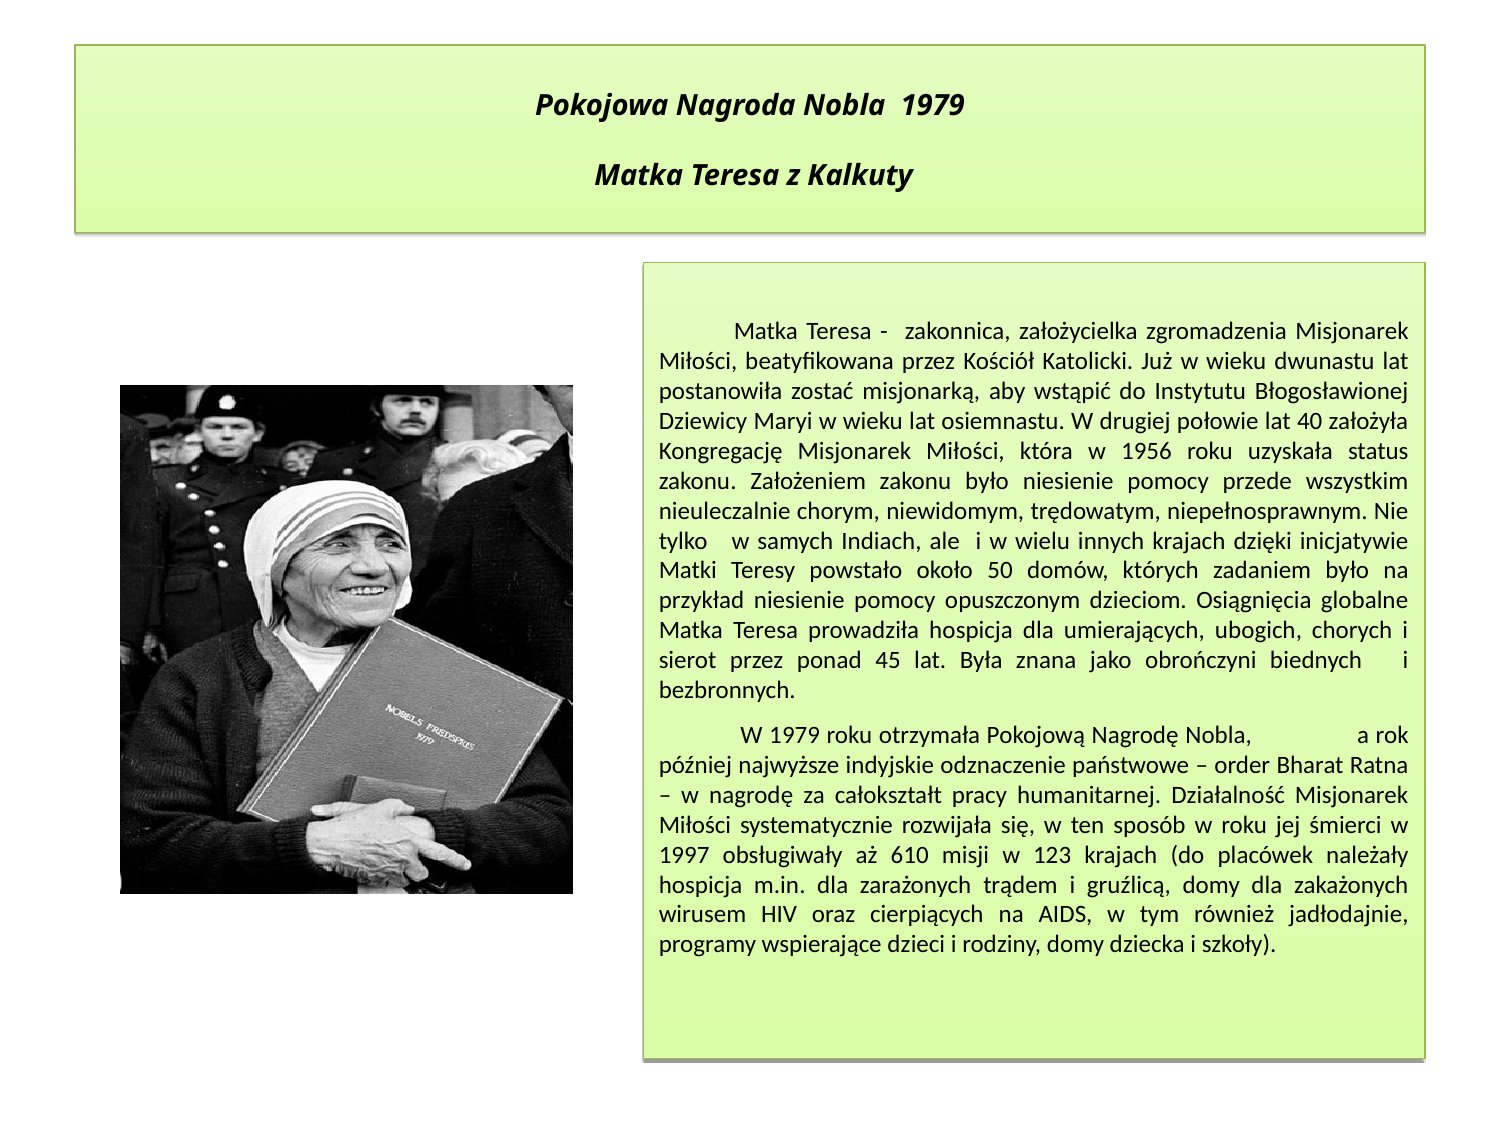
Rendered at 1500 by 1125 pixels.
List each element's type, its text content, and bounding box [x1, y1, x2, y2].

list Matka Teresa - zakonnica, założycielka zgromadzenia Misjonarek Miłości, beatyfikowana przez Kościół Katolicki. Już w wieku dwunastu lat postanowiła zostać misjonarką, aby wstąpić do Instytutu Błogosławionej Dziewicy Maryi w wieku lat osiemnastu. W drugiej połowie lat 40 założyła Kongregację Misjonarek Miłości, która w 1956 roku uzyskała status zakonu. Założeniem zakonu było niesienie pomocy przede wszystkim nieuleczalnie chorym, niewidomym, trędowatym, niepełnosprawnym. Nie tylko w samych Indiach, ale i w wielu innych krajach dzięki inicjatywie Matki Teresy powstało około 50 domów, których zadaniem było na przykład niesienie pomocy opuszczonym dzieciom. Osiągnięcia globalne Matka Teresa prowadziła hospicja dla umierających, ubogich, chorych i sierot przez ponad 45 lat. Była znana jako obrończyni biednych i bezbronnych. W 1979 roku otrzymała Pokojową Nagrodę Nobla, a rok później najwyższe indyjskie odznaczenie państwowe – order Bharat Ratna – w nagrodę za całokształt pracy humanitarnej. Działalność Misjonarek Miłości systematycznie rozwijała się, w ten sposób w roku jej śmierci w 1997 obsługiwały aż 610 misji w 123 krajach (do placówek należały hospicja m.in. dla zarażonych trądem i gruźlicą, domy dla zakażonych wirusem HIV oraz cierpiących na AIDS, w tym również jadłodajnie, programy wspierające dzieci i rodziny, domy dziecka i szkoły). [643, 262, 1426, 1059]
picture [120, 385, 573, 894]
title Pokojowa Nagroda Nobla 1979 Matka Teresa z Kalkuty [75, 45, 1426, 233]
